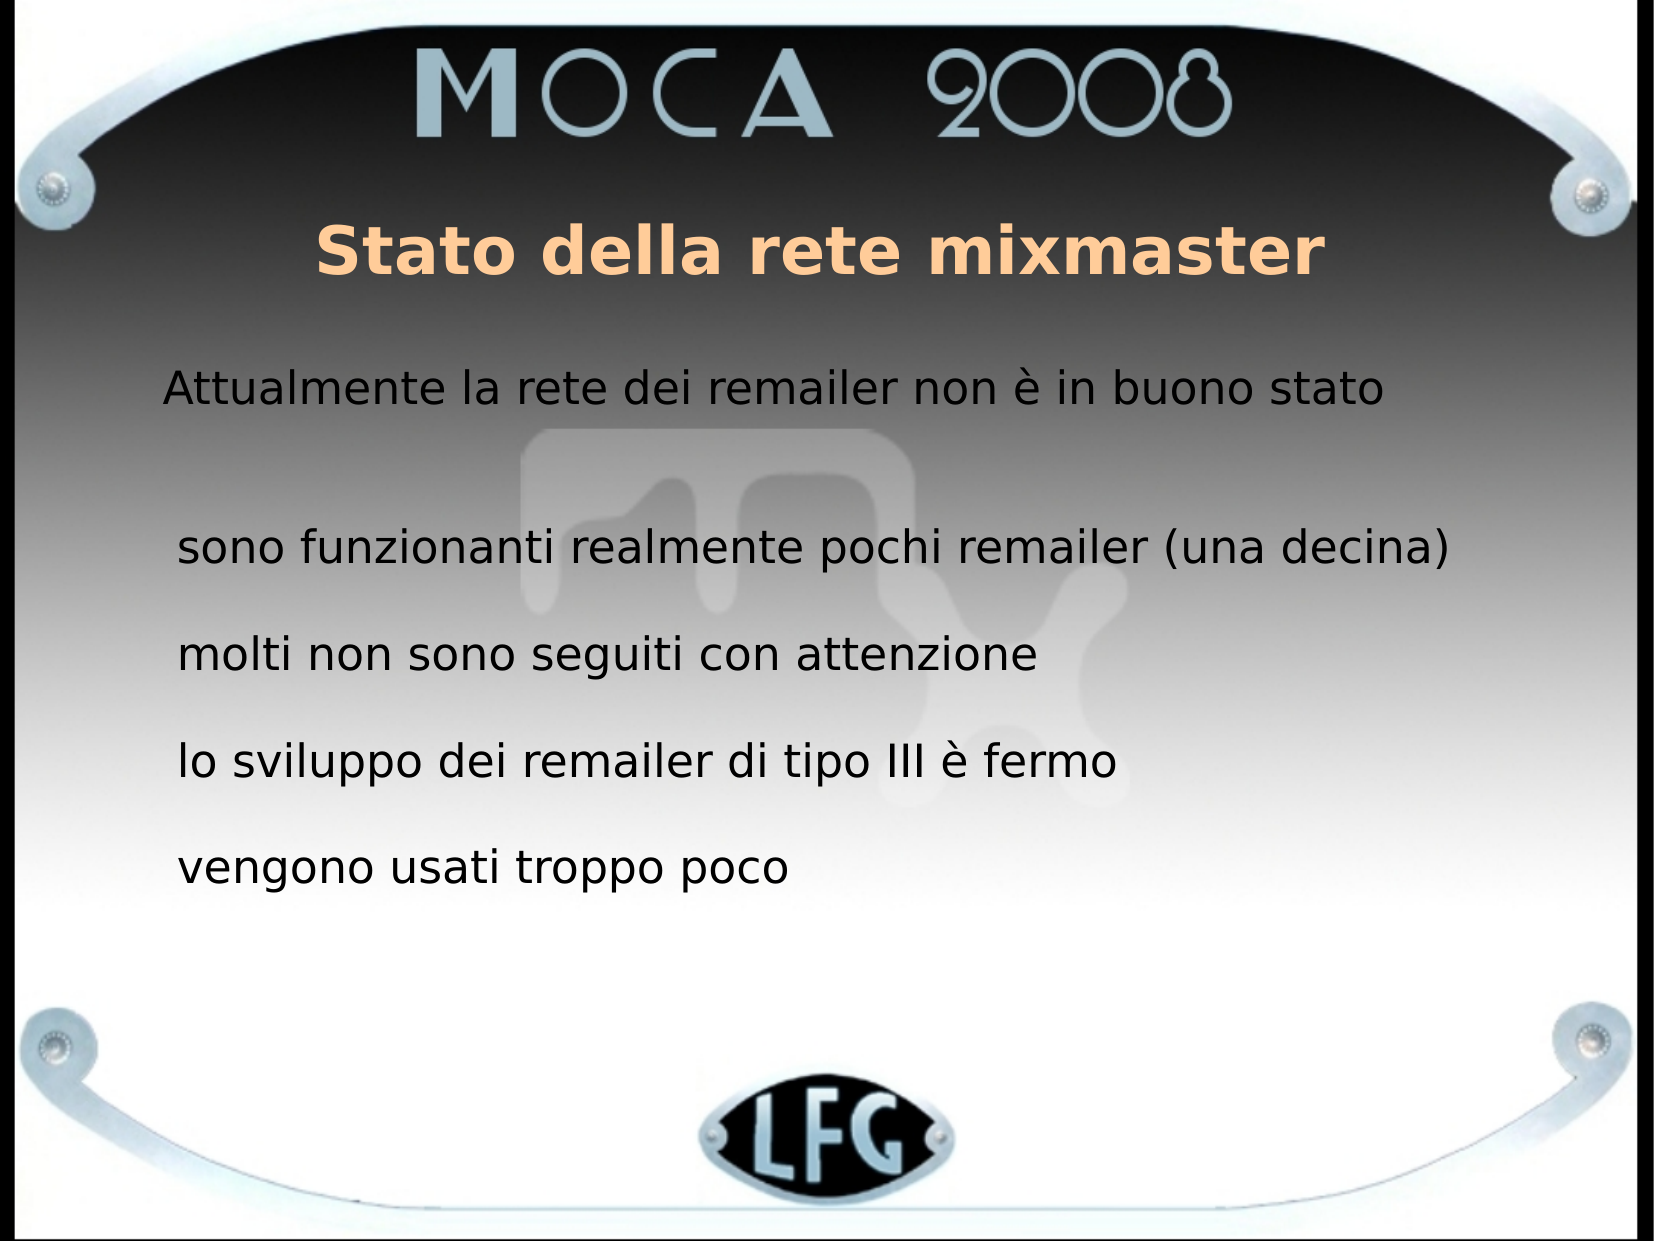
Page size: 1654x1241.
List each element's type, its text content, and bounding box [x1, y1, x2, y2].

text_box Attualmente la rete dei remailer non è in buono stato sono funzionanti realmente pochi remailer (una decina) molti non sono seguiti con attenzione lo sviluppo dei remailer di tipo III è fermo vengono usati troppo poco [147, 354, 1565, 1004]
title Stato della rete mixmaster [76, 177, 1565, 325]
picture [0, 0, 1654, 1241]
